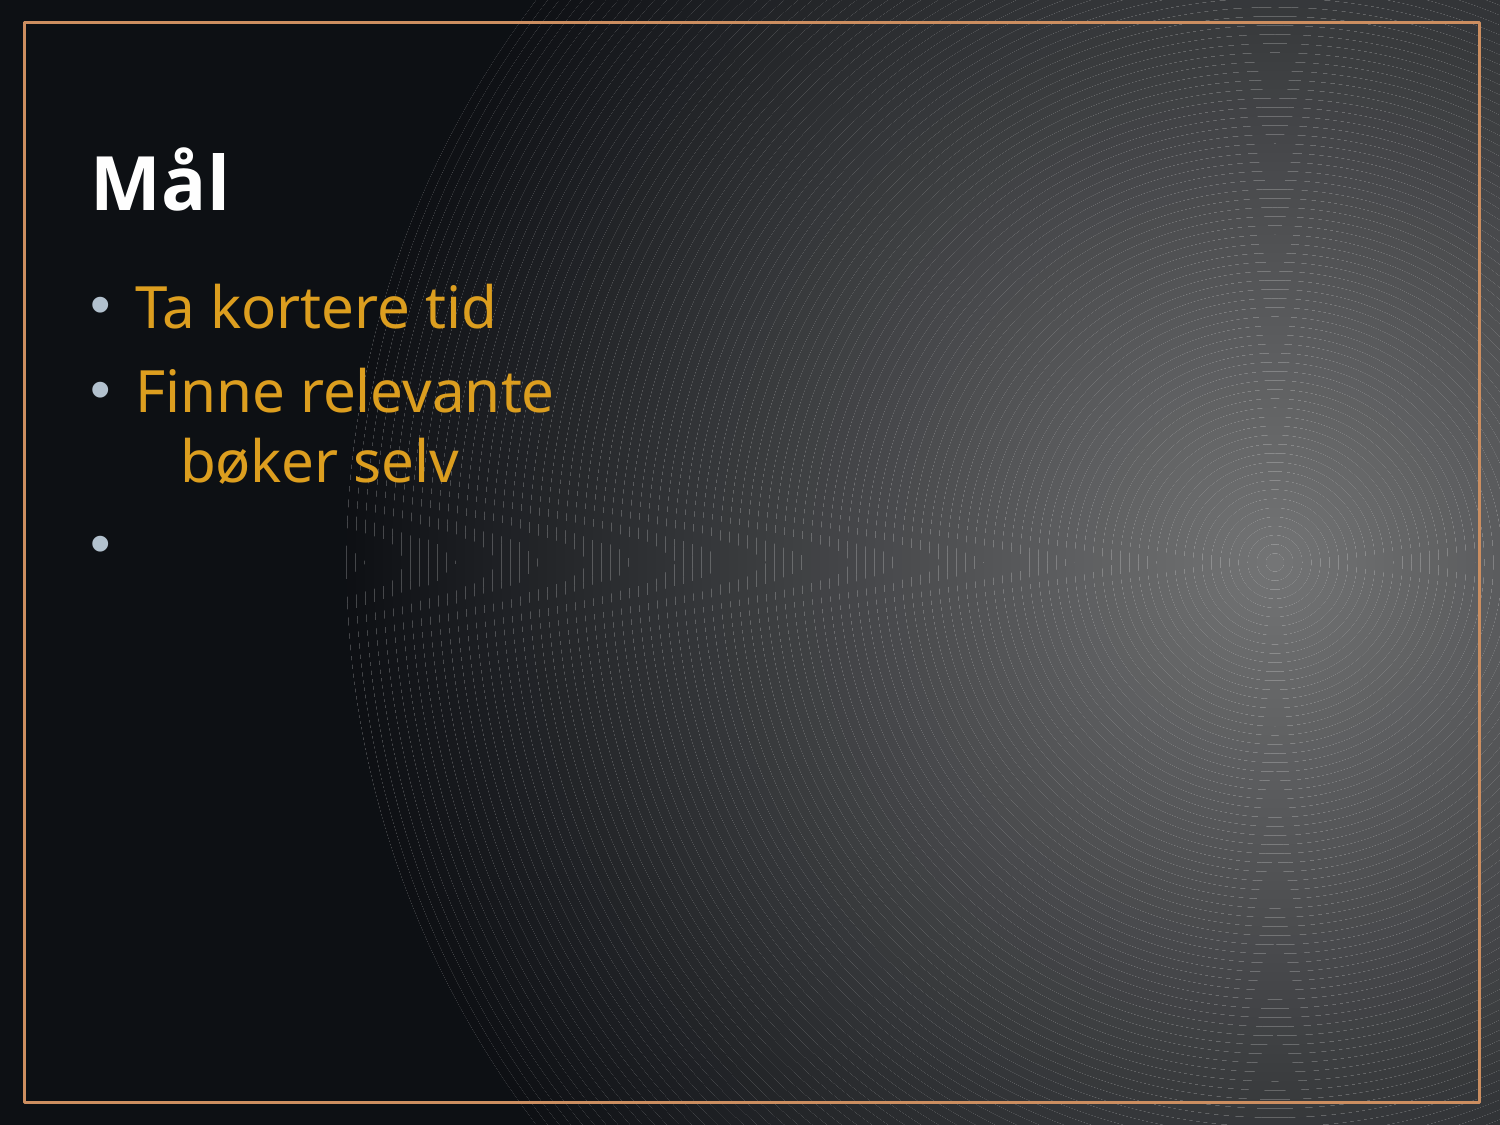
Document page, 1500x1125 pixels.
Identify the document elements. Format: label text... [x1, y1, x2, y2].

title Mål [75, 45, 1426, 233]
list Ta kortere tid Finne relevante bøker selv [75, 262, 738, 1005]
